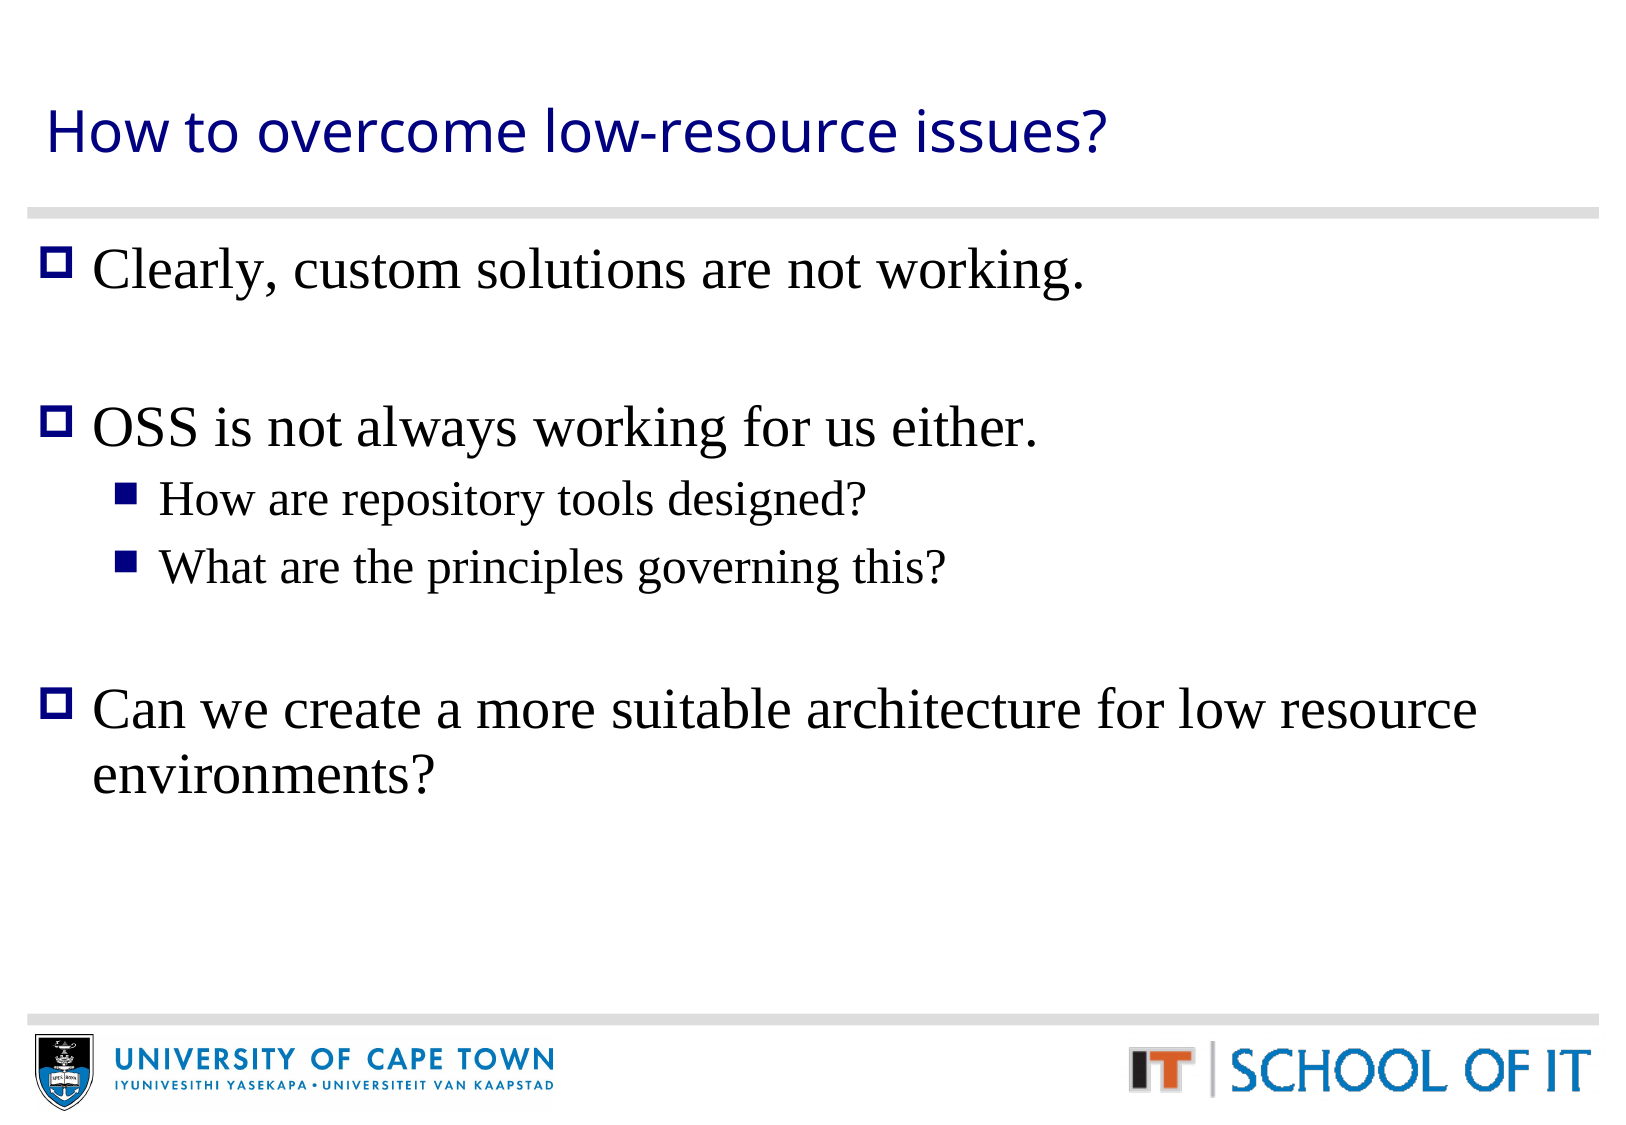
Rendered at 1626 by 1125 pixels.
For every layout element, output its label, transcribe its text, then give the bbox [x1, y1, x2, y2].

picture [35, 1034, 553, 1111]
picture [1118, 1030, 1606, 1109]
title How to overcome low-resource issues? [45, 66, 1583, 194]
list Clearly, custom solutions are not working. OSS is not always working for us either. How are repository tools designed? What are the principles governing this? Can we create a more suitable architecture for low resource environments? [36, 236, 1579, 998]
